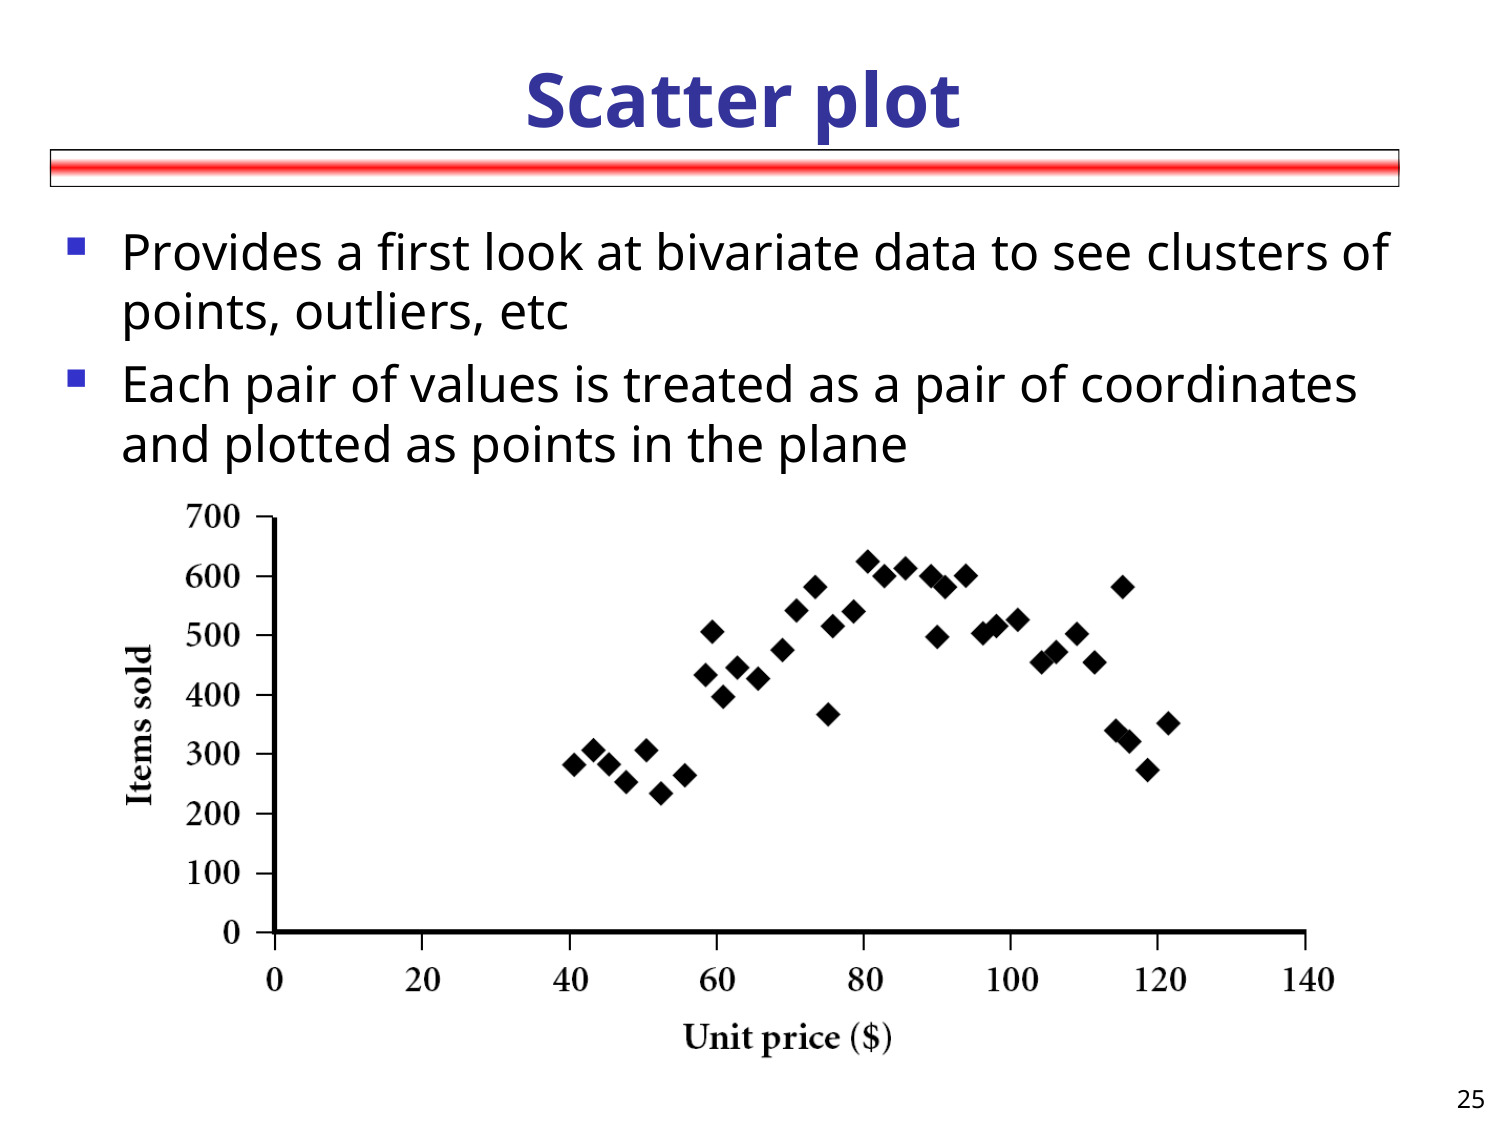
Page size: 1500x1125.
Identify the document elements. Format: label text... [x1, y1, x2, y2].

picture [125, 487, 1338, 1070]
title Scatter plot [24, 44, 1463, 150]
list Provides a first look at bivariate data to see clusters of points, outliers, etc Each pair of values is treated as a pair of coordinates and plotted as points in the plane [49, 212, 1425, 505]
text_box <number> [1187, 1062, 1500, 1125]
